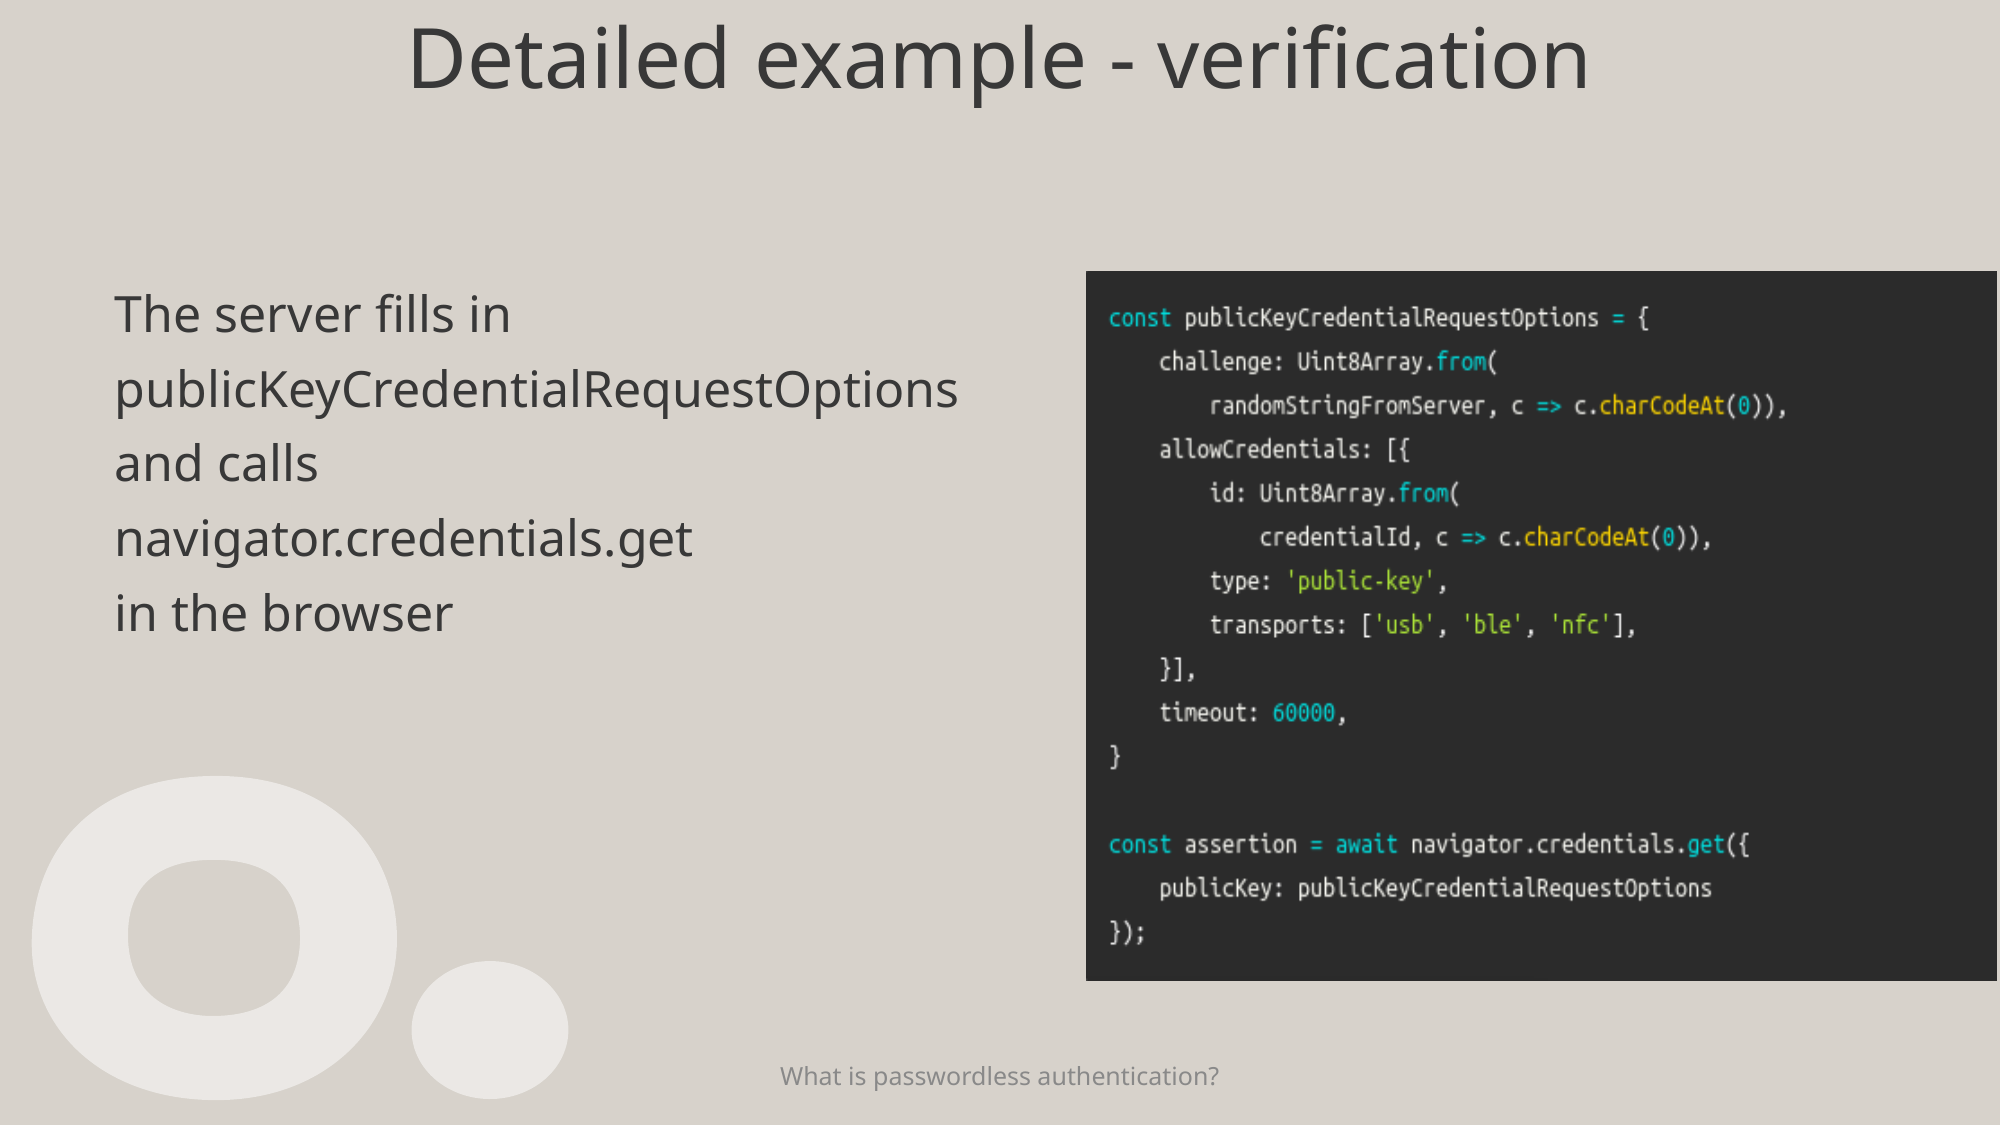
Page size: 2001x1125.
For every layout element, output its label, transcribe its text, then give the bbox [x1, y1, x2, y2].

picture [1086, 271, 1997, 981]
list The server fills in publicKeyCredentialRequestOptions and calls navigator.credentials.get in the browser [99, 200, 1900, 916]
title Detailed example - verification [0, 5, 2000, 119]
footer What is passwordless authentication? [662, 1045, 1338, 1105]
